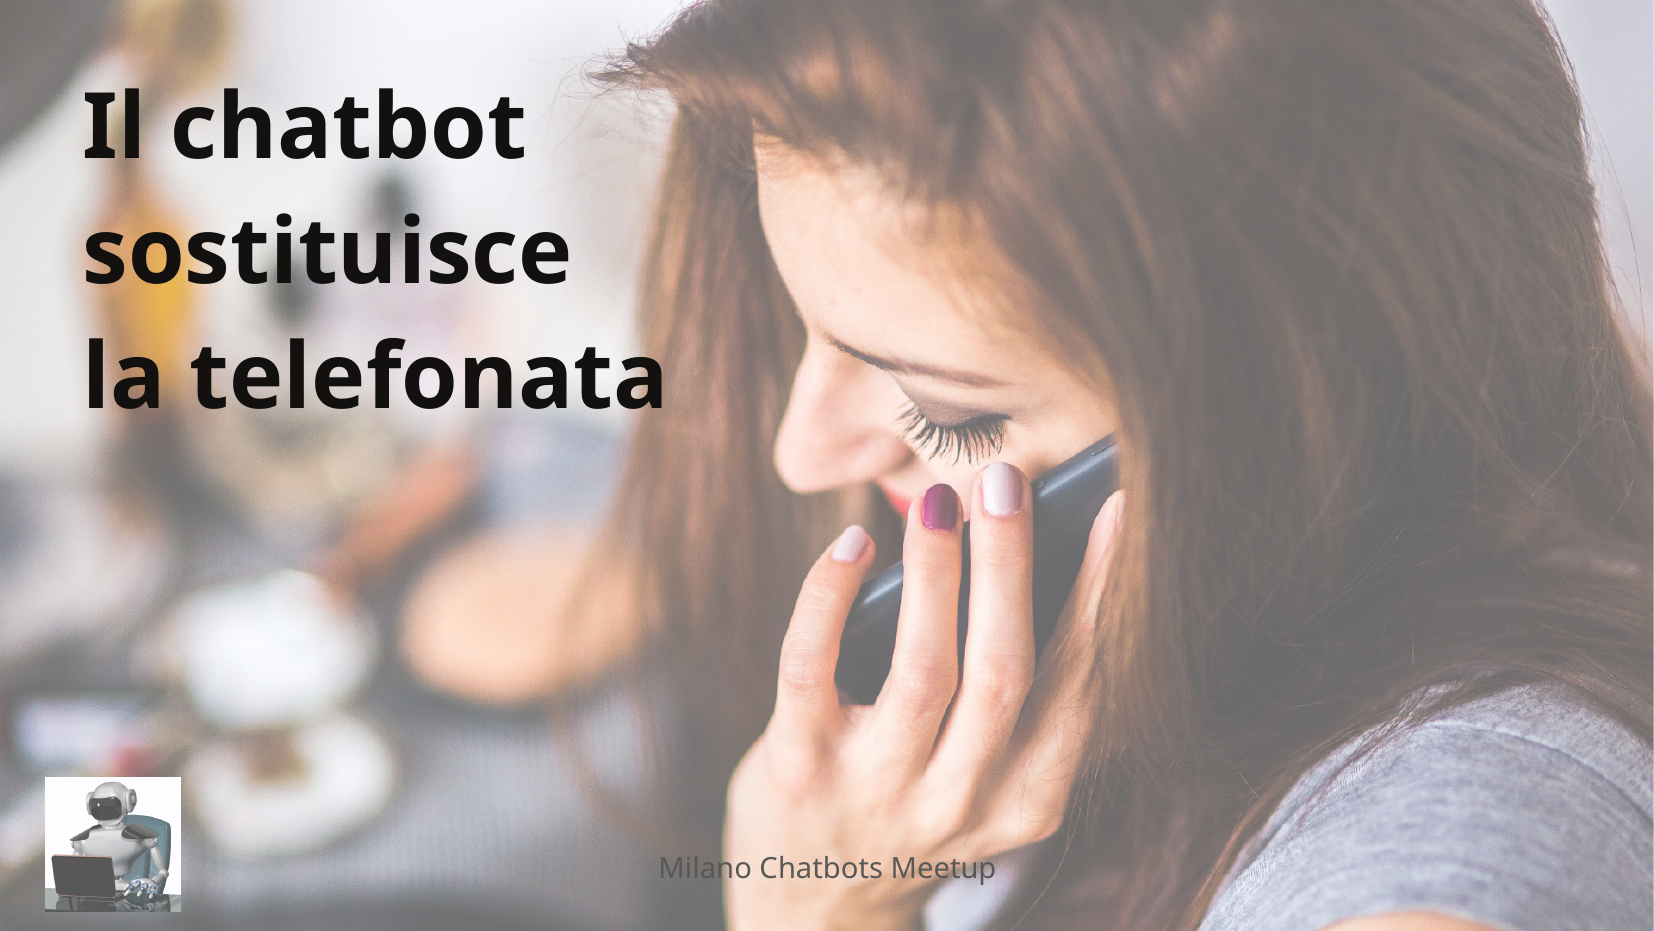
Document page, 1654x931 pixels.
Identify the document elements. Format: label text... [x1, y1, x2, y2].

list Il chatbot sostituisce la telefonata [82, 60, 1571, 661]
text_box [0, 0, 1654, 931]
